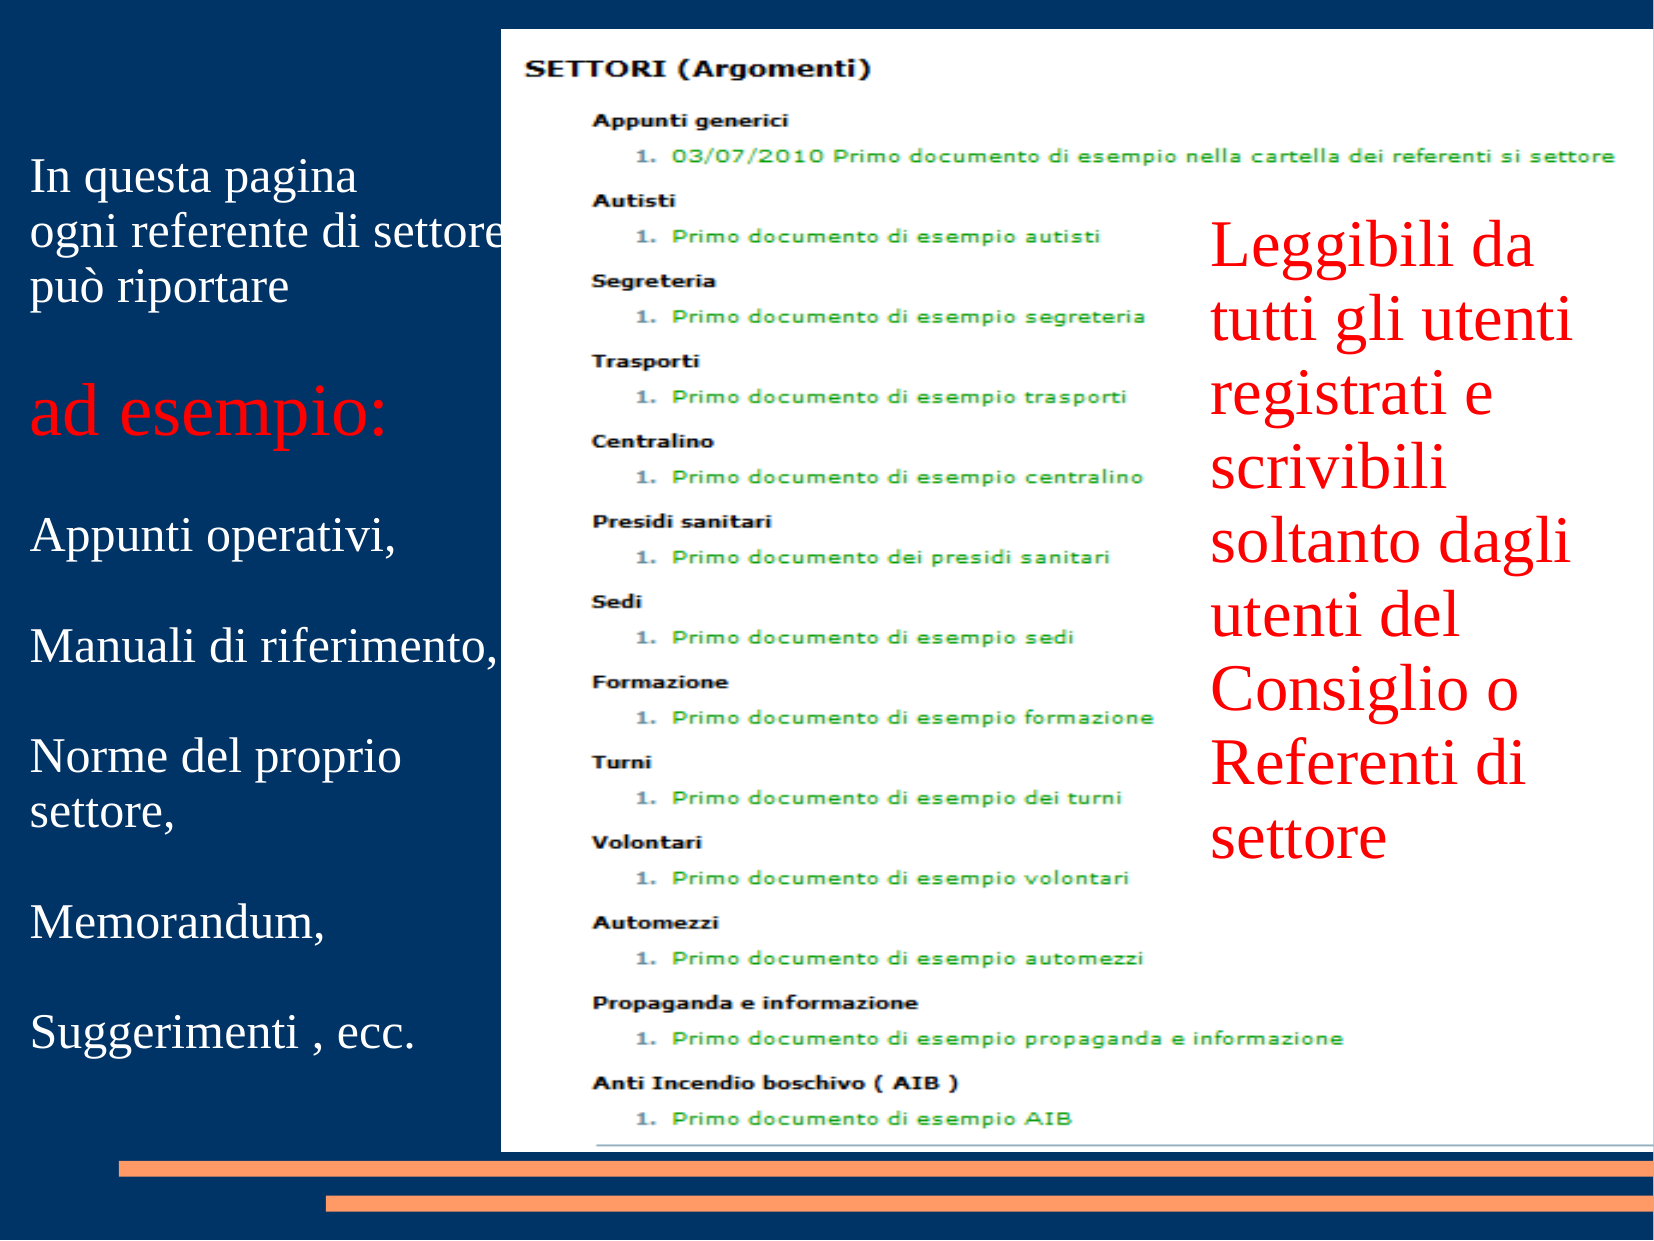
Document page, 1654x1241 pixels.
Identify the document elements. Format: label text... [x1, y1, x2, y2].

text_box In questa pagina ogni referente di settore può riportare ad esempio: Appunti operativi, Manuali di riferimento, Norme del proprio settore, Memorandum, Suggerimenti , ecc. [29, 147, 501, 1152]
text_box Leggibili da tutti gli utenti registrati e scrivibili soltanto dagli utenti del Consiglio o Referenti di settore [1210, 206, 1654, 874]
picture [501, 29, 1654, 1152]
